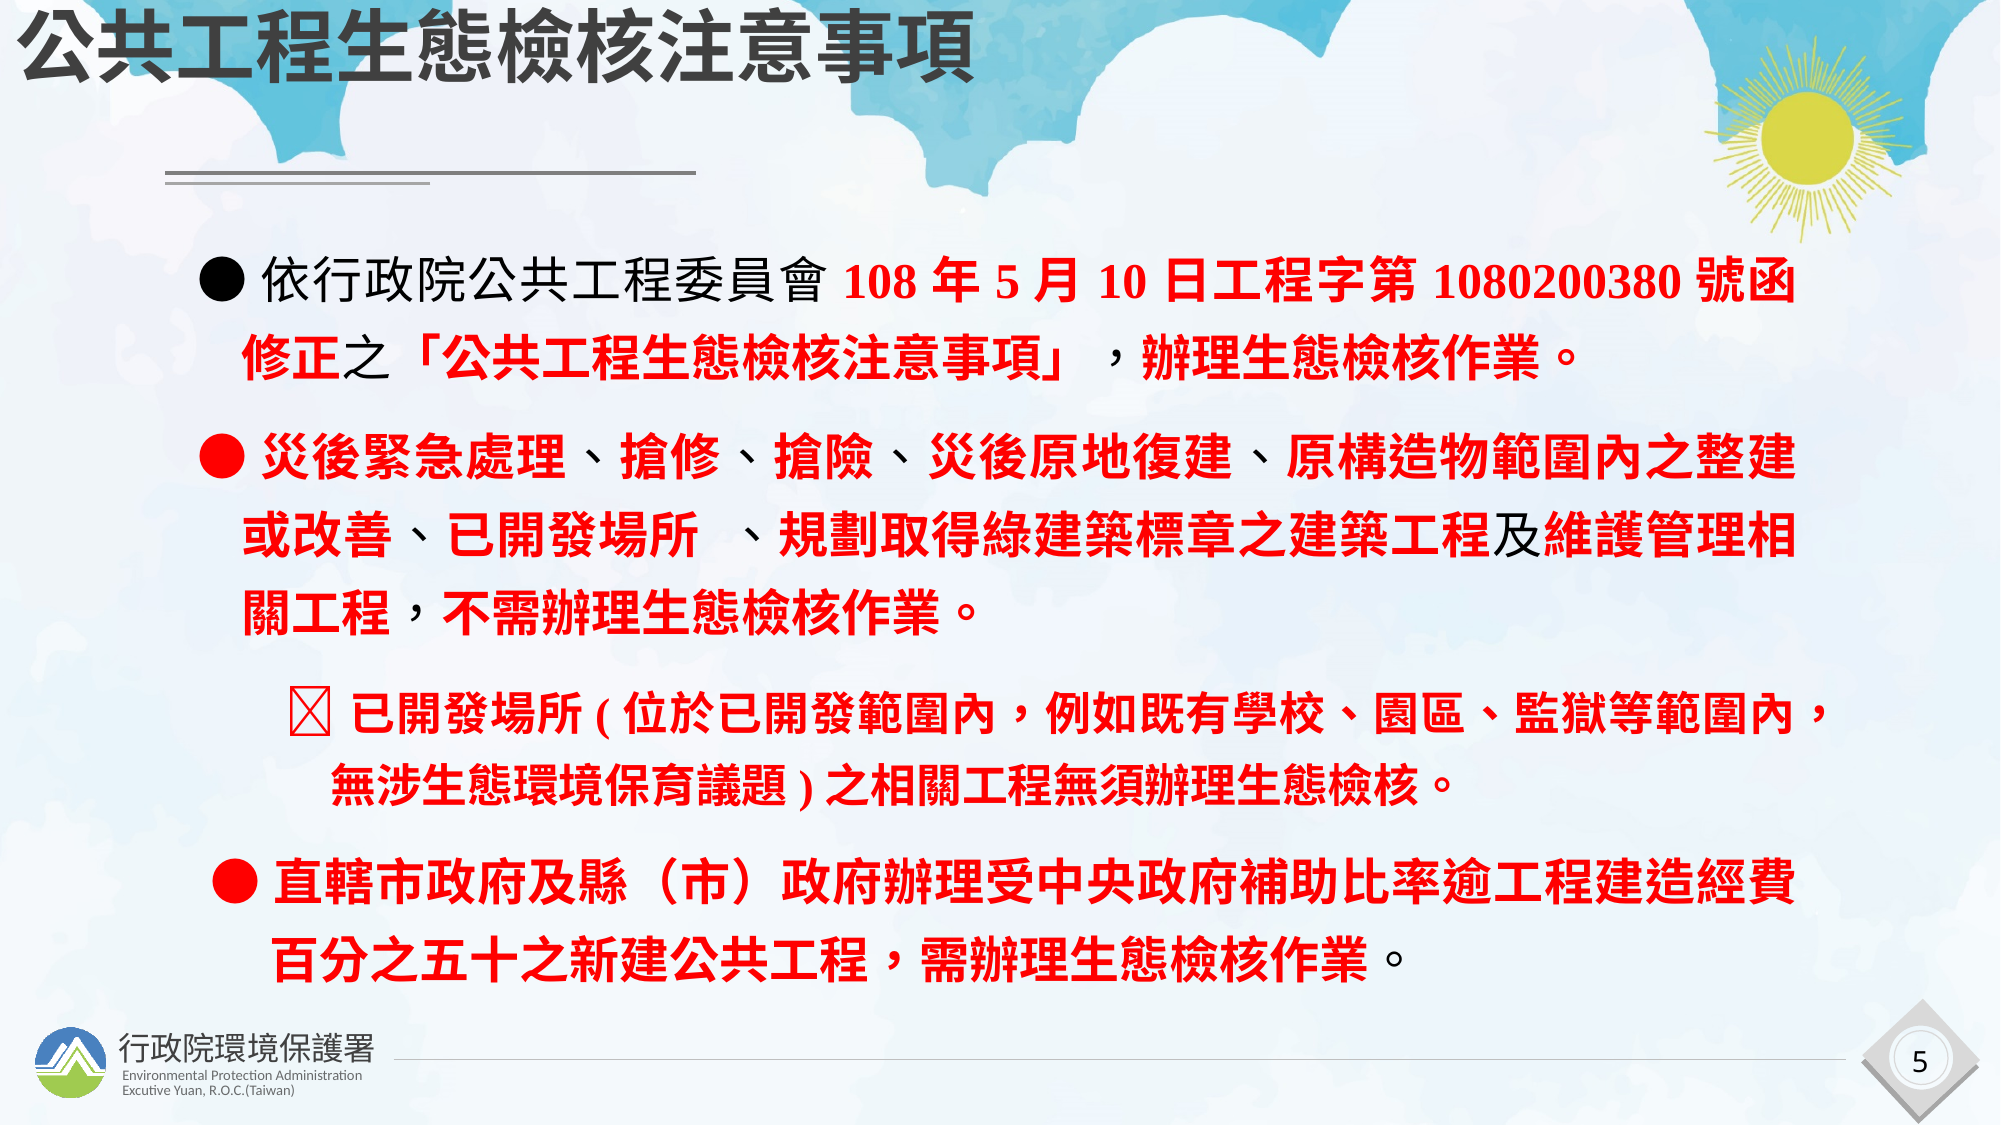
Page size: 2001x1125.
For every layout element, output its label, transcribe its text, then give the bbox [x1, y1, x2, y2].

list ●依行政院公共工程委員會108年5月10日工程字第1080200380號函修正之「公共工程生態檢核注意事項」，辦理生態檢核作業。 ●災後緊急處理、搶修、搶險、災後原地復建、原構造物範圍內之整建或改善、已開發場所 、規劃取得綠建築標章之建築工程及維護管理相關工程，不需辦理生態檢核作業。 已開發場所(位於已開發範圍內，例如既有學校、園區、監獄等範圍內，無涉生態環境保育議題)之相關工程無須辦理生態檢核。 ●直轄市政府及縣（市）政府辦理受中央政府補助比率逾工程建造經費百分之五十之新建公共工程，需辦理生態檢核作業。 [137, 223, 1813, 1014]
title 公共工程生態檢核注意事項 [0, 0, 1726, 102]
text_box 5 [1896, 1035, 1987, 1096]
